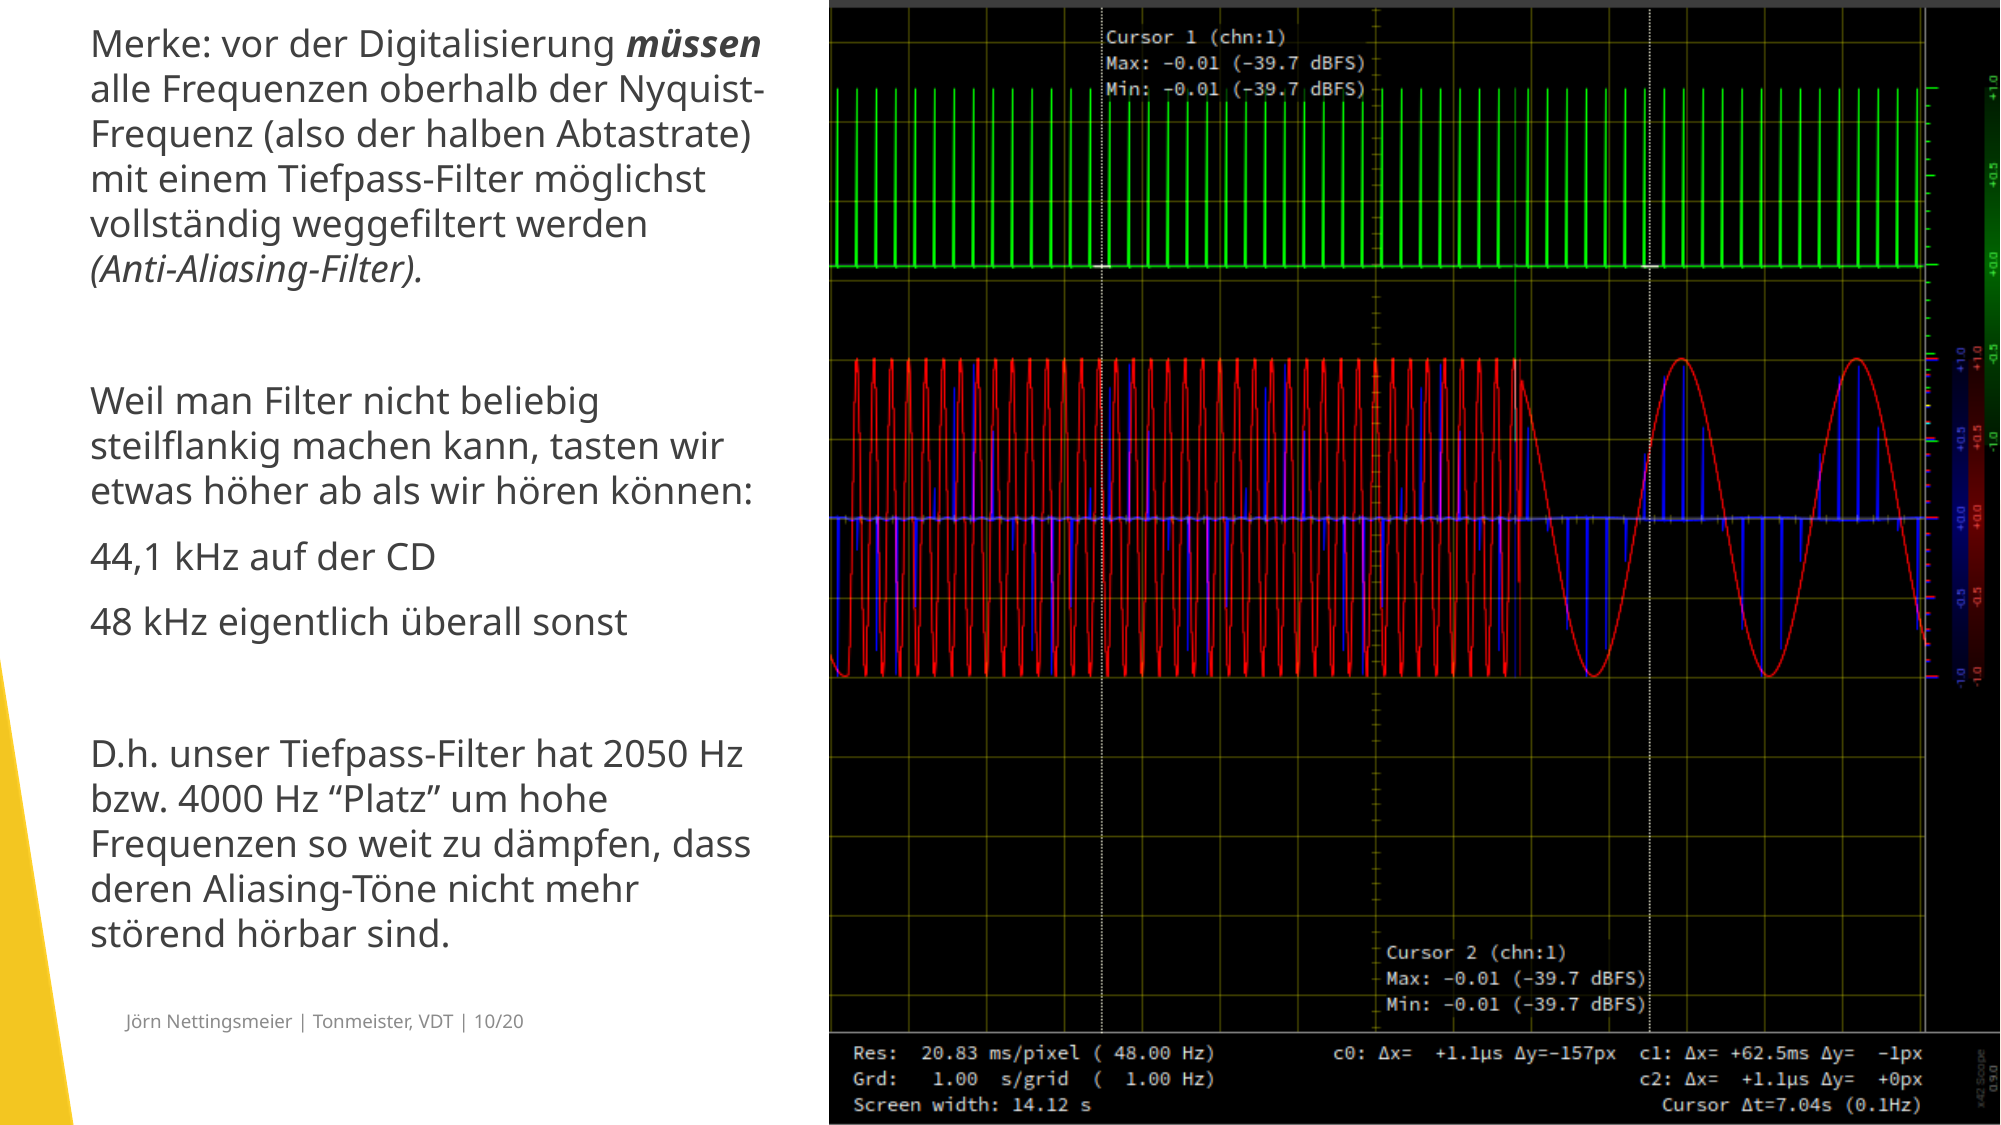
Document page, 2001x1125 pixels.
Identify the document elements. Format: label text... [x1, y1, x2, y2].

list Merke: vor der Digitalisierung müssen alle Frequenzen oberhalb der Nyquist-Frequenz (also der halben Abtastrate) mit einem Tiefpass-Filter möglichst vollständig weggefiltert werden (Anti-Aliasing-Filter). Weil man Filter nicht beliebig steilflankig machen kann, tasten wir etwas höher ab als wir hören können: 44,1 kHz auf der CD 48 kHz eigentlich überall sonst D.h. unser Tiefpass-Filter hat 2050 Hz bzw. 4000 Hz “Platz” um hohe Frequenzen so weit zu dämpfen, dass deren Aliasing-Töne nicht mehr störend hörbar sind. [75, 375, 789, 601]
picture [829, 0, 2000, 1125]
text_box Jörn Nettingsmeier | Tonmeister, VDT | 10/20 [111, 991, 829, 1051]
